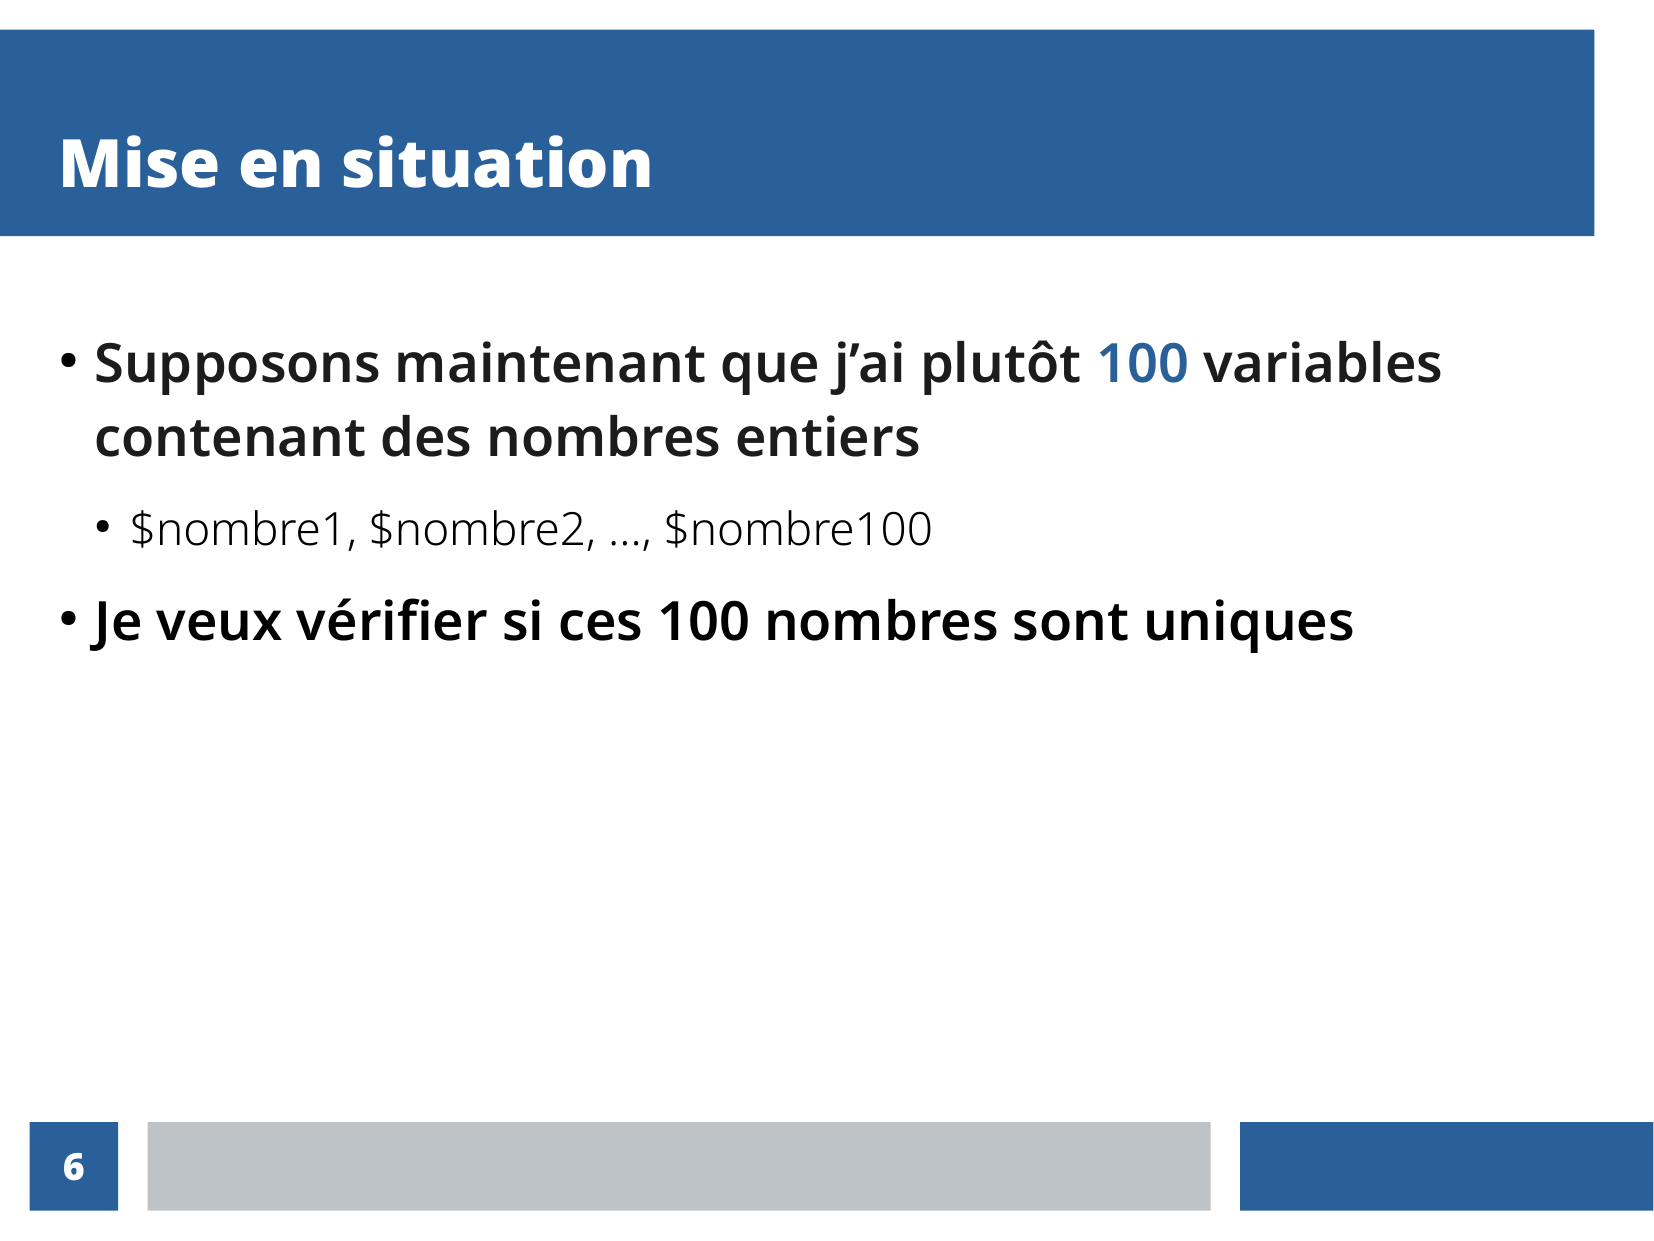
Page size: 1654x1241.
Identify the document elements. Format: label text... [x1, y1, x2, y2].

title Mise en situation [59, 59, 1595, 207]
list Supposons maintenant que j’ai plutôt 100 variables contenant des nombres entiers $nombre1, $nombre2, ..., $nombre100 Je veux vérifier si ces 100 nombres sont uniques [59, 324, 1565, 1093]
